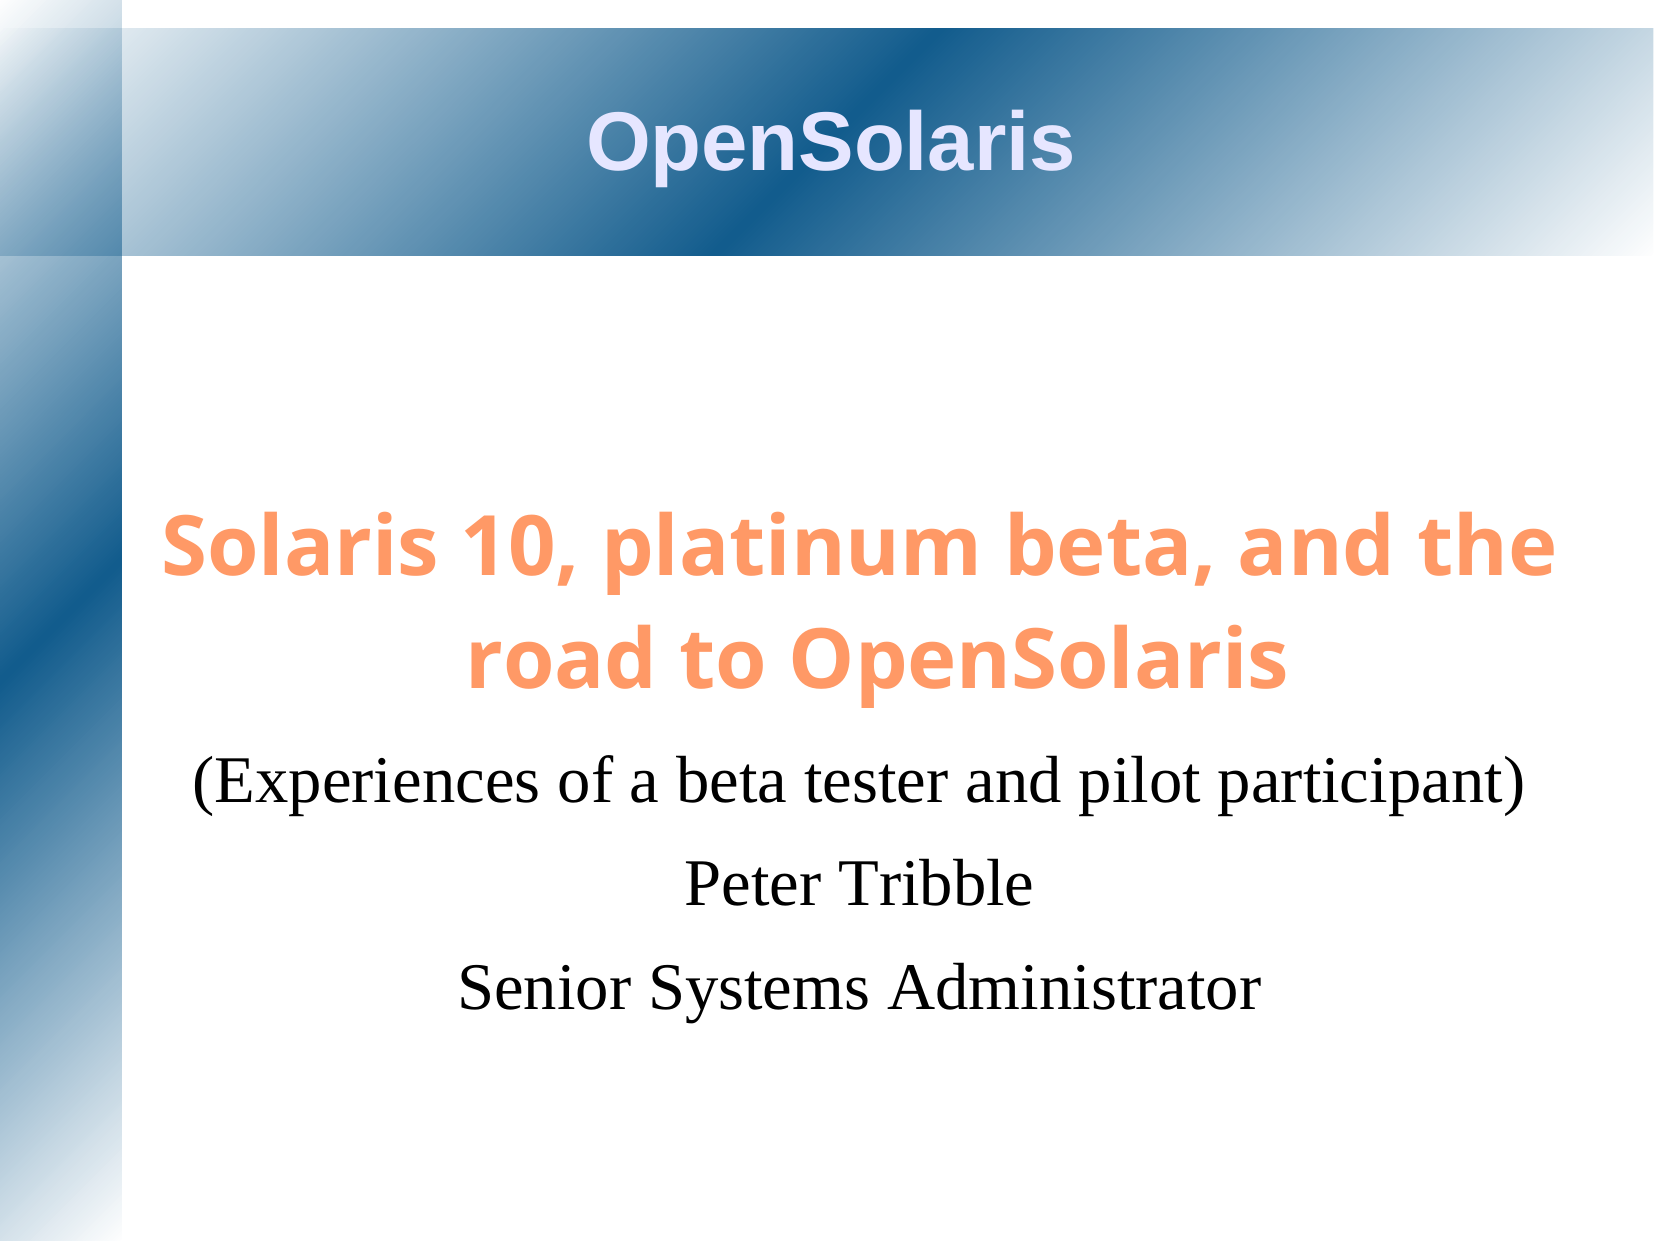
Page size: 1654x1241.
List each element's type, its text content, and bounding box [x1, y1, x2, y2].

text_box Solaris 10, platinum beta, and the road to OpenSolaris (Experiences of a beta tester and pilot participant) Peter Tribble Senior Systems Administrator [154, 302, 1567, 1208]
title OpenSolaris [125, 37, 1538, 246]
